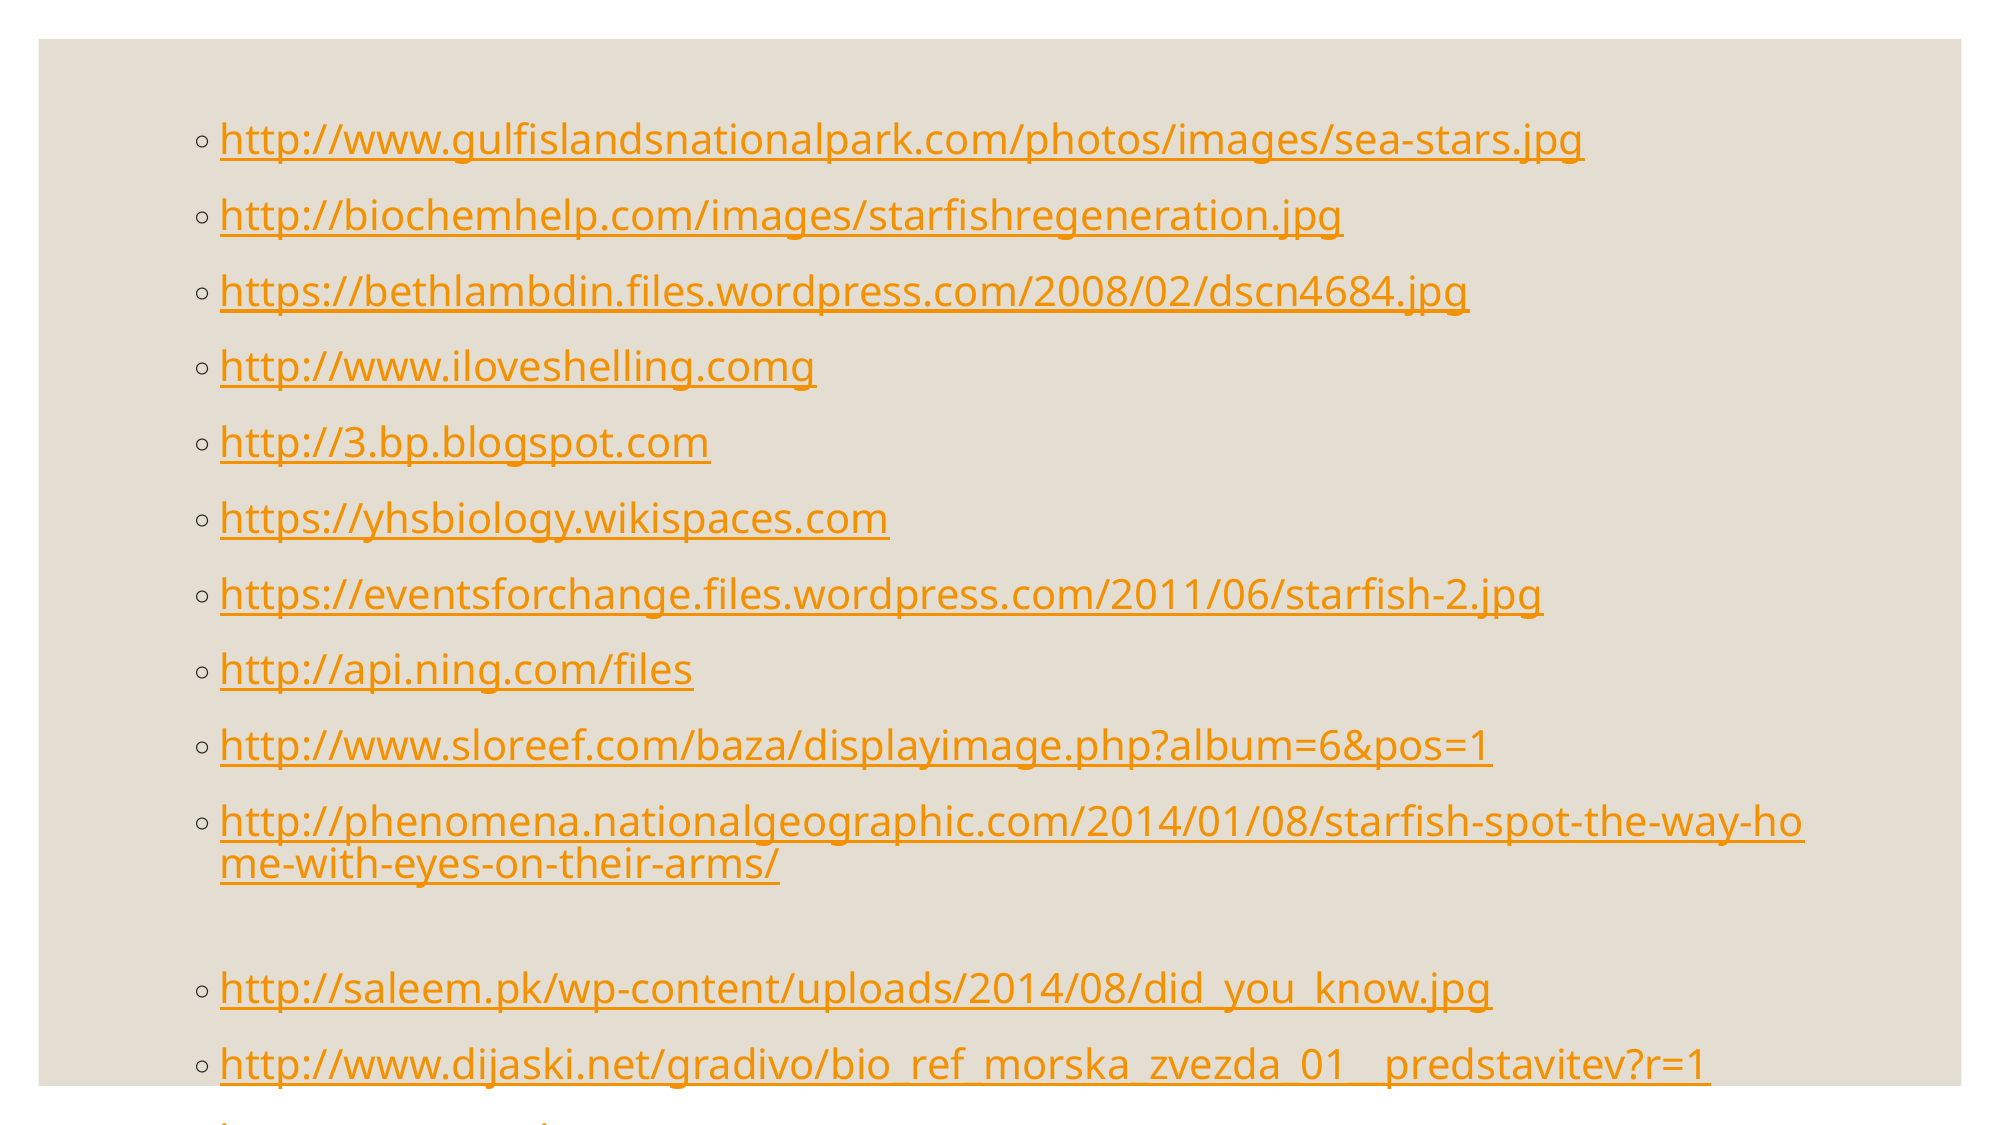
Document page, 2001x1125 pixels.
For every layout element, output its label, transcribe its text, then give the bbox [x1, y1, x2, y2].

list http://www.gulfislandsnationalpark.com/photos/images/sea-stars.jpg http://biochemhelp.com/images/starfishregeneration.jpg https://bethlambdin.files.wordpress.com/2008/02/dscn4684.jpg http://www.iloveshelling.comg http://3.bp.blogspot.com https://yhsbiology.wikispaces.com https://eventsforchange.files.wordpress.com/2011/06/starfish-2.jpg http://api.ning.com/files http://www.sloreef.com/baza/displayimage.php?album=6&pos=1 http://phenomena.nationalgeographic.com/2014/01/08/starfish-spot-the-way-home-with-eyes-on-their-arms/ http://saleem.pk/wp-content/uploads/2014/08/did_you_know.jpg http://www.dijaski.net/gradivo/bio_ref_morska_zvezda_01__predstavitev?r=1 http://www.amnh.org [174, 105, 1825, 1054]
